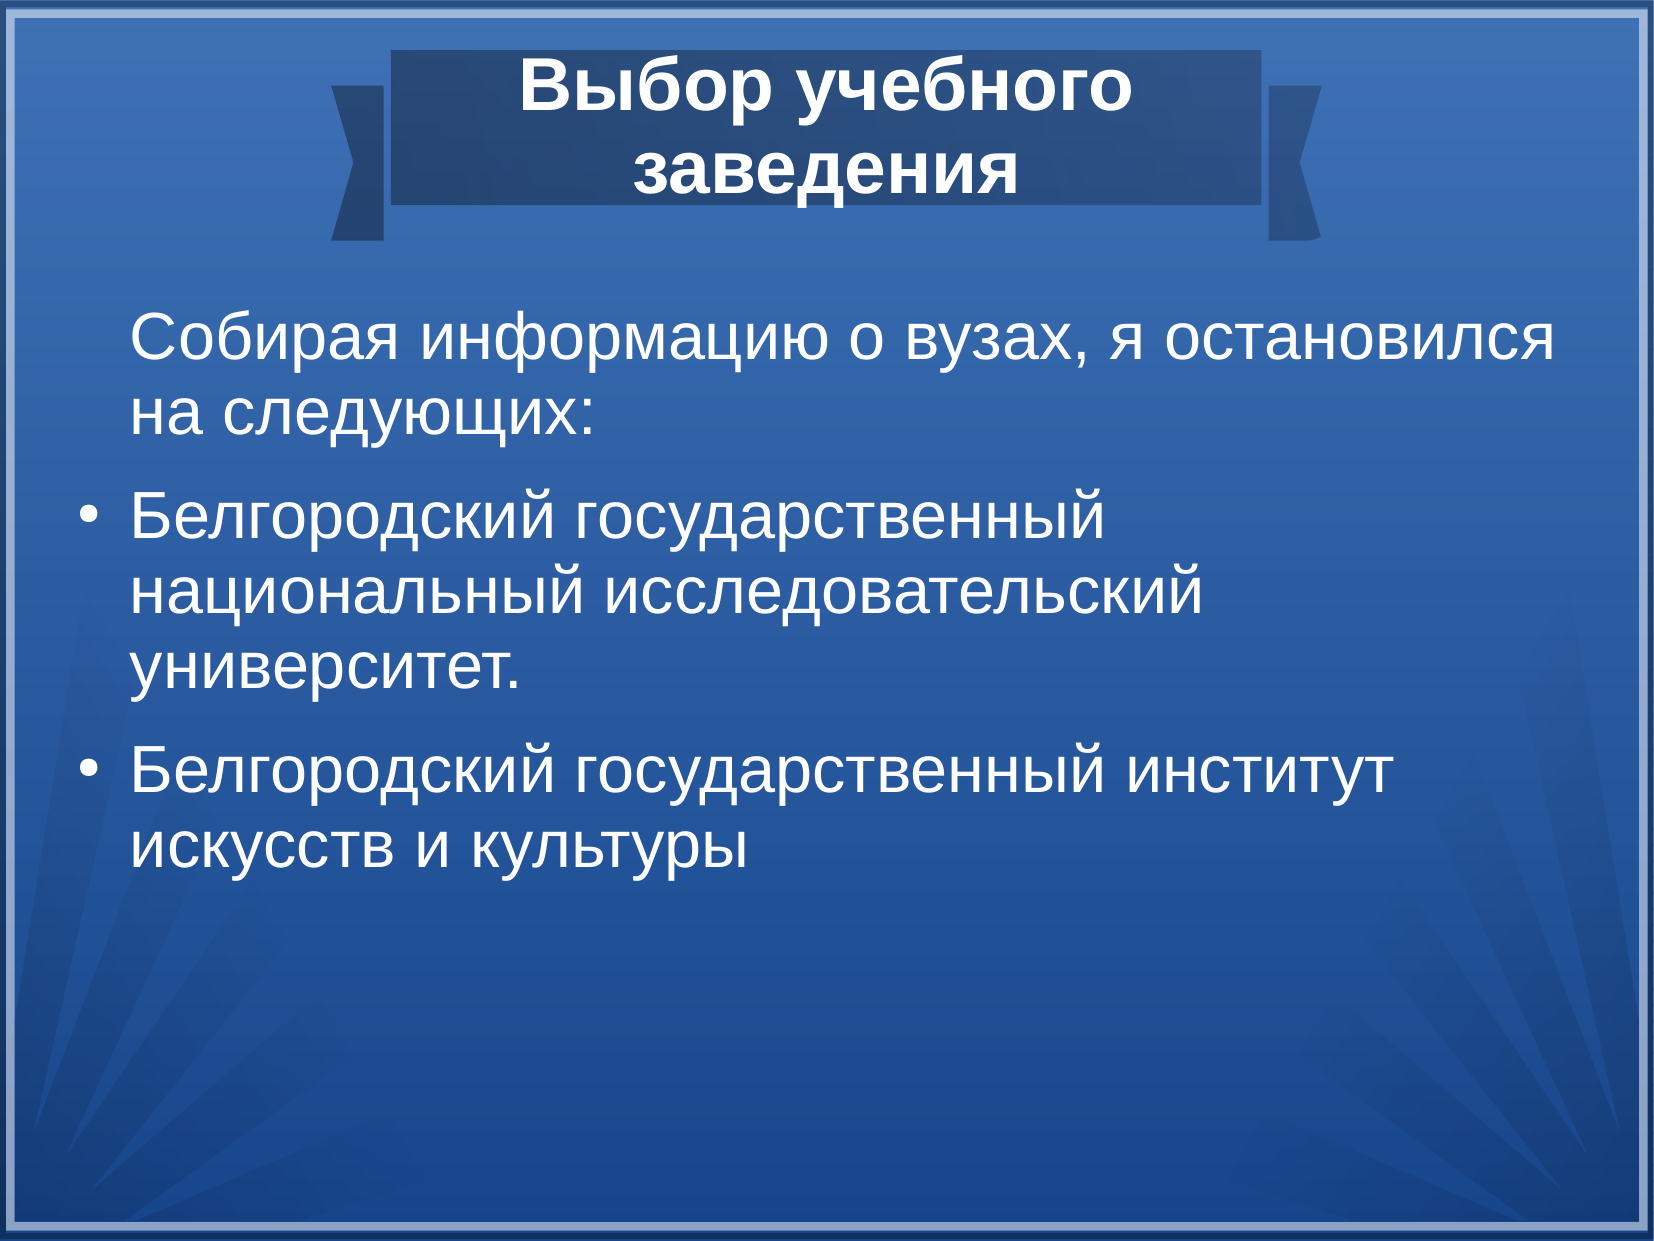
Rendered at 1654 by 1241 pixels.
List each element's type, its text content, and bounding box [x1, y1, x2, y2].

title Выбор учебного заведения [389, 23, 1264, 229]
list Собирая информацию о вузах, я остановился на следующих: Белгородский государственный национальный исследовательский университет. Белгородский государственный институт искусств и культуры [59, 299, 1571, 1130]
